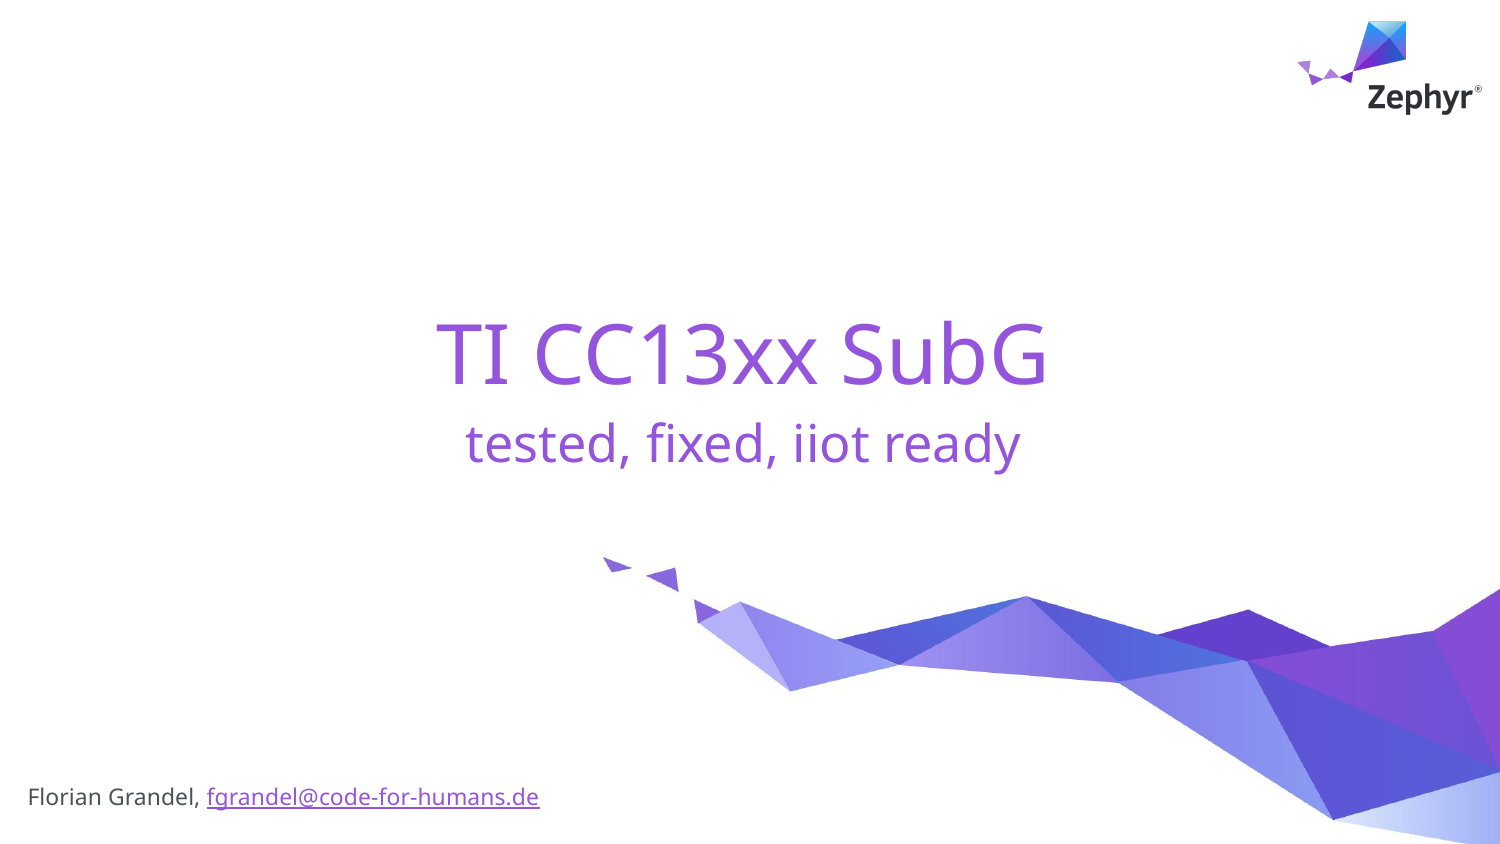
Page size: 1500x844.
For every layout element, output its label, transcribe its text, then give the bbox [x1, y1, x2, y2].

subtitle Florian Grandel, fgrandel@code-for-humans.de [12, 762, 678, 818]
title TI CC13xx SubG tested, fixed, iiot ready [58, 278, 1429, 535]
picture [0, 0, 1500, 844]
